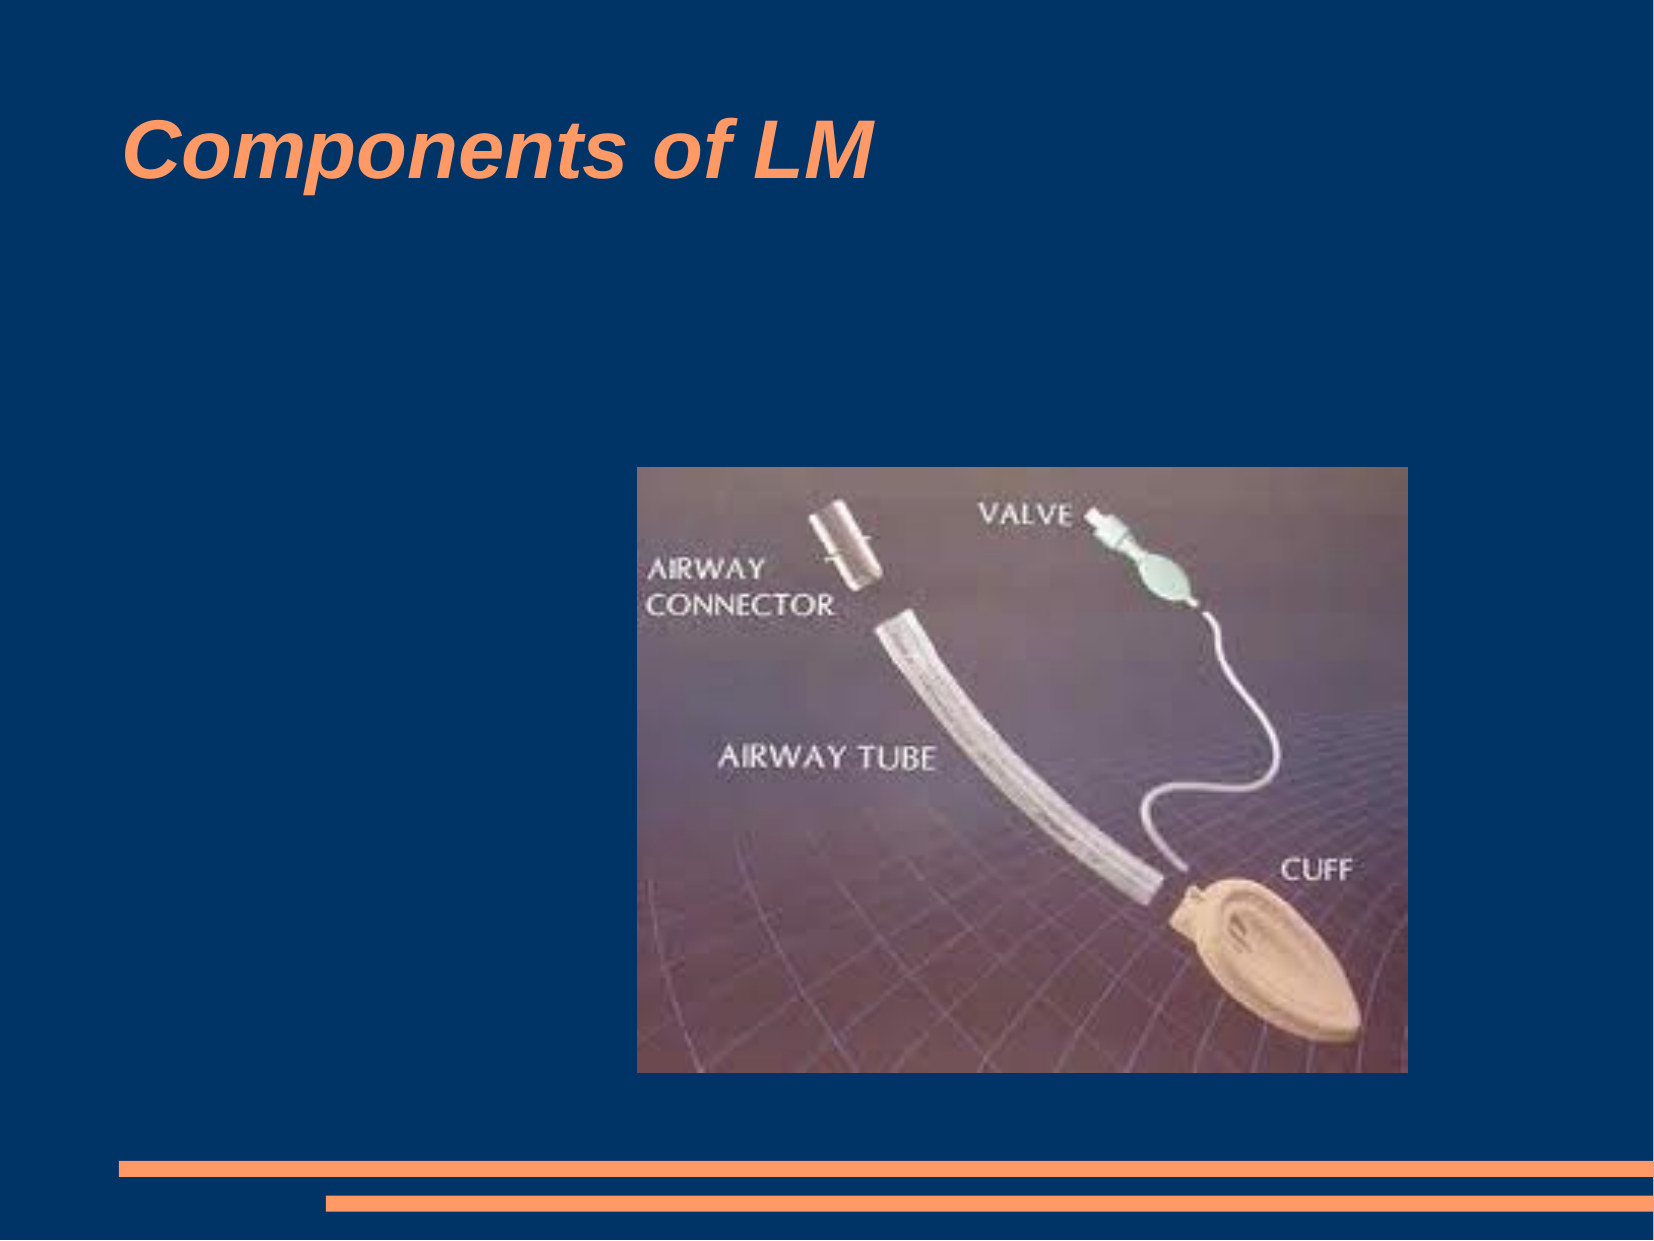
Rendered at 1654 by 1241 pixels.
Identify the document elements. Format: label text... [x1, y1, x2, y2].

picture [637, 467, 1408, 1074]
title Components of LM [121, 53, 1534, 247]
